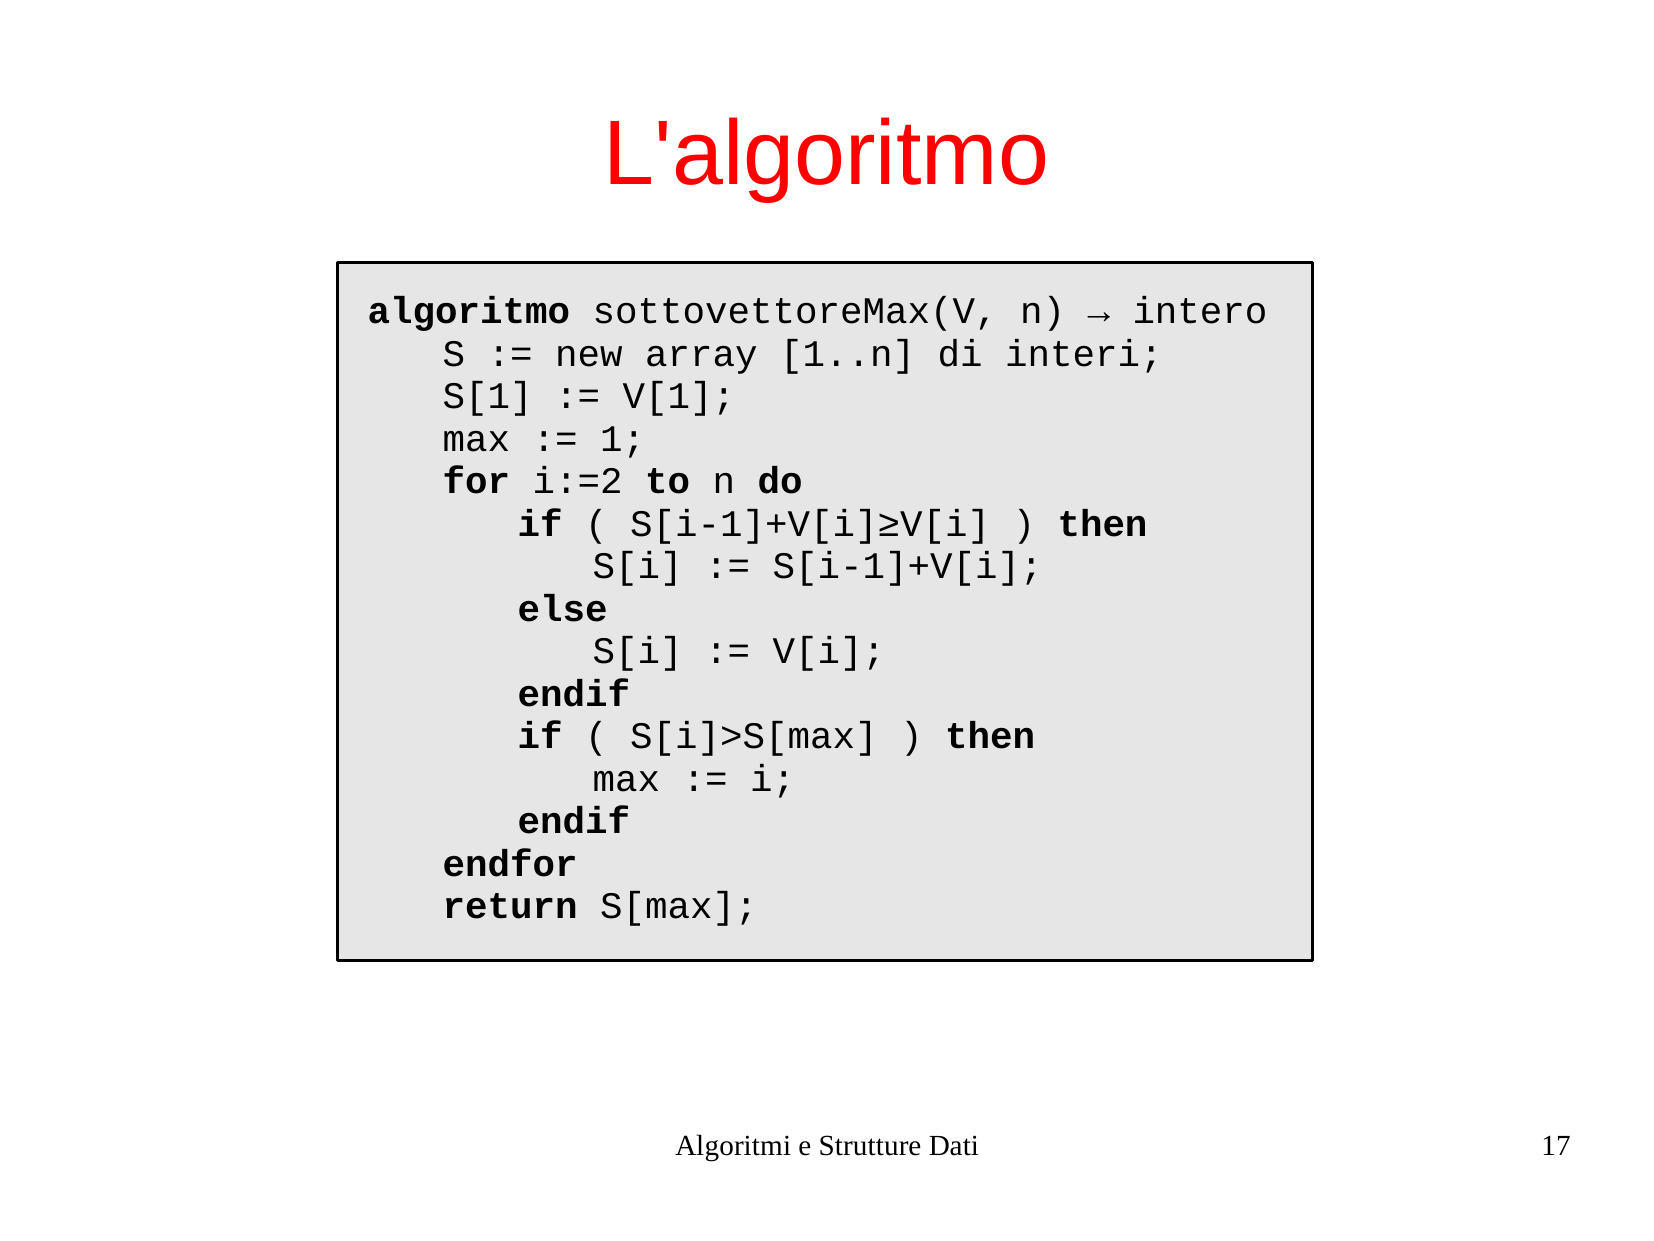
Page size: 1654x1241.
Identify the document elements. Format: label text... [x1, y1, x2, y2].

text_box algoritmo sottovettoreMax(V, n) → intero S := new array [1..n] di interi; S[1] := V[1]; max := 1; for i:=2 to n do if ( S[i-1]+V[i]≥V[i] ) then S[i] := S[i-1]+V[i]; else S[i] := V[i]; endif if ( S[i]>S[max] ) then max := i; endif endfor return S[max]; [337, 262, 1313, 961]
title L'algoritmo [82, 49, 1571, 257]
